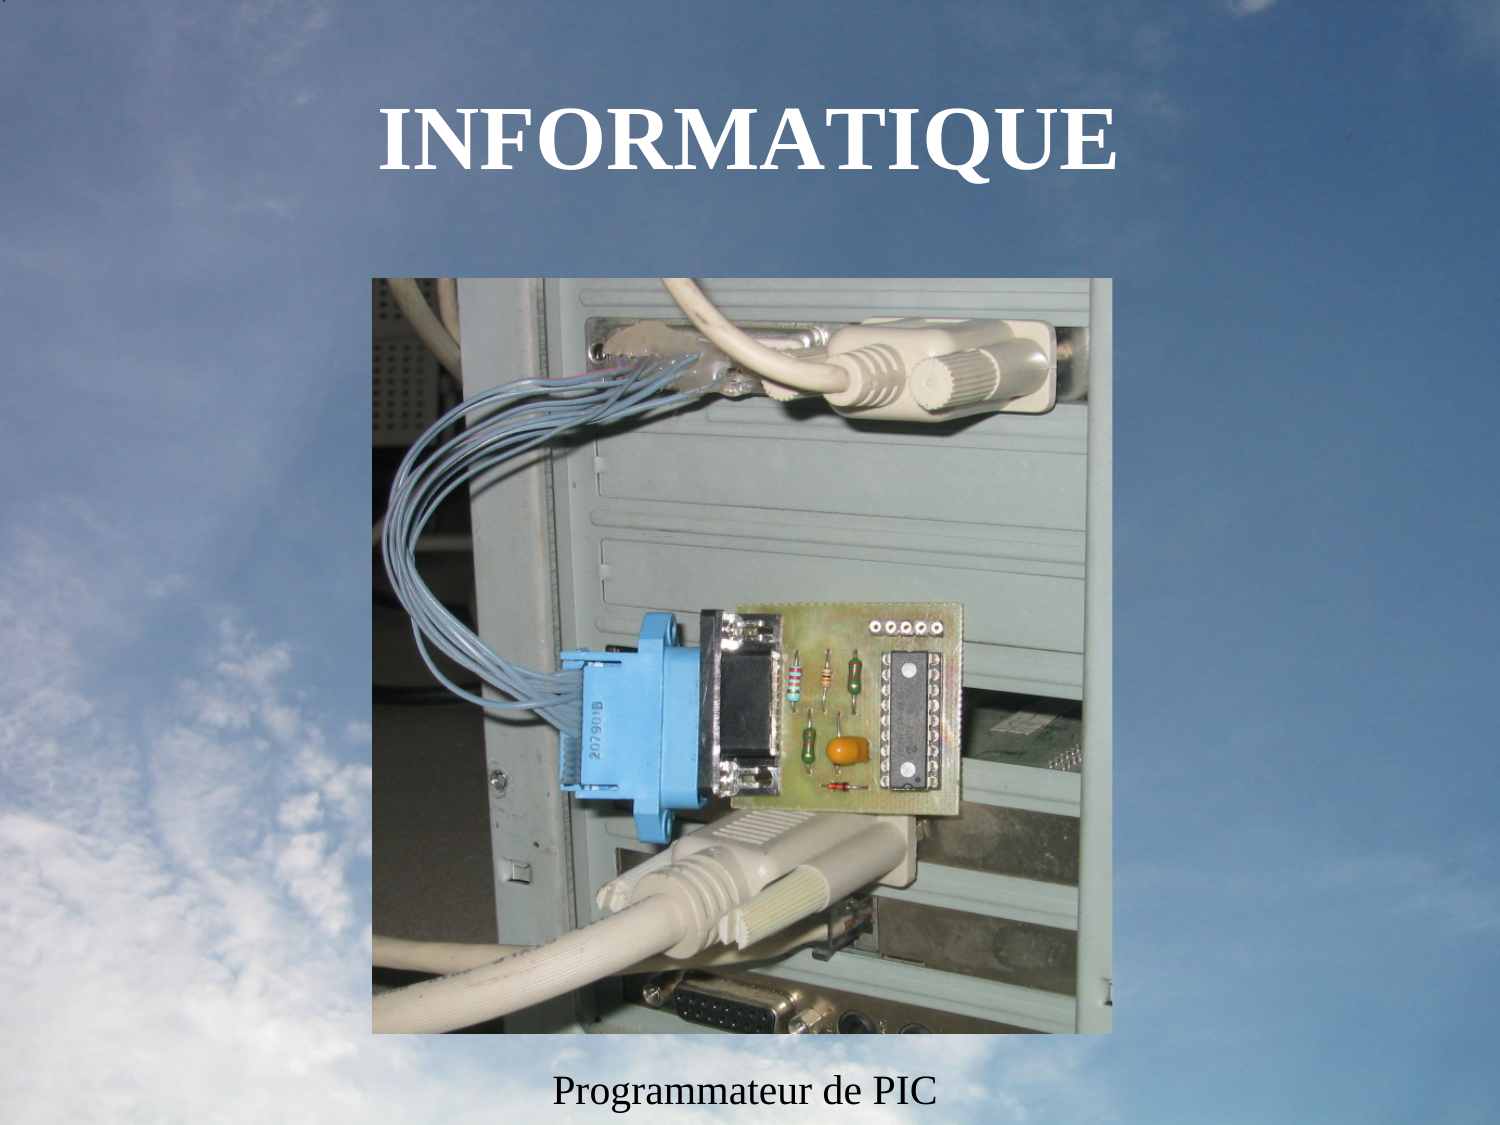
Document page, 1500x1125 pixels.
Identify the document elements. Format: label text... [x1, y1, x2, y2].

text_box Programmateur de PIC [537, 1059, 953, 1122]
picture [0, 0, 1500, 1125]
title INFORMATIQUE [75, 45, 1426, 233]
